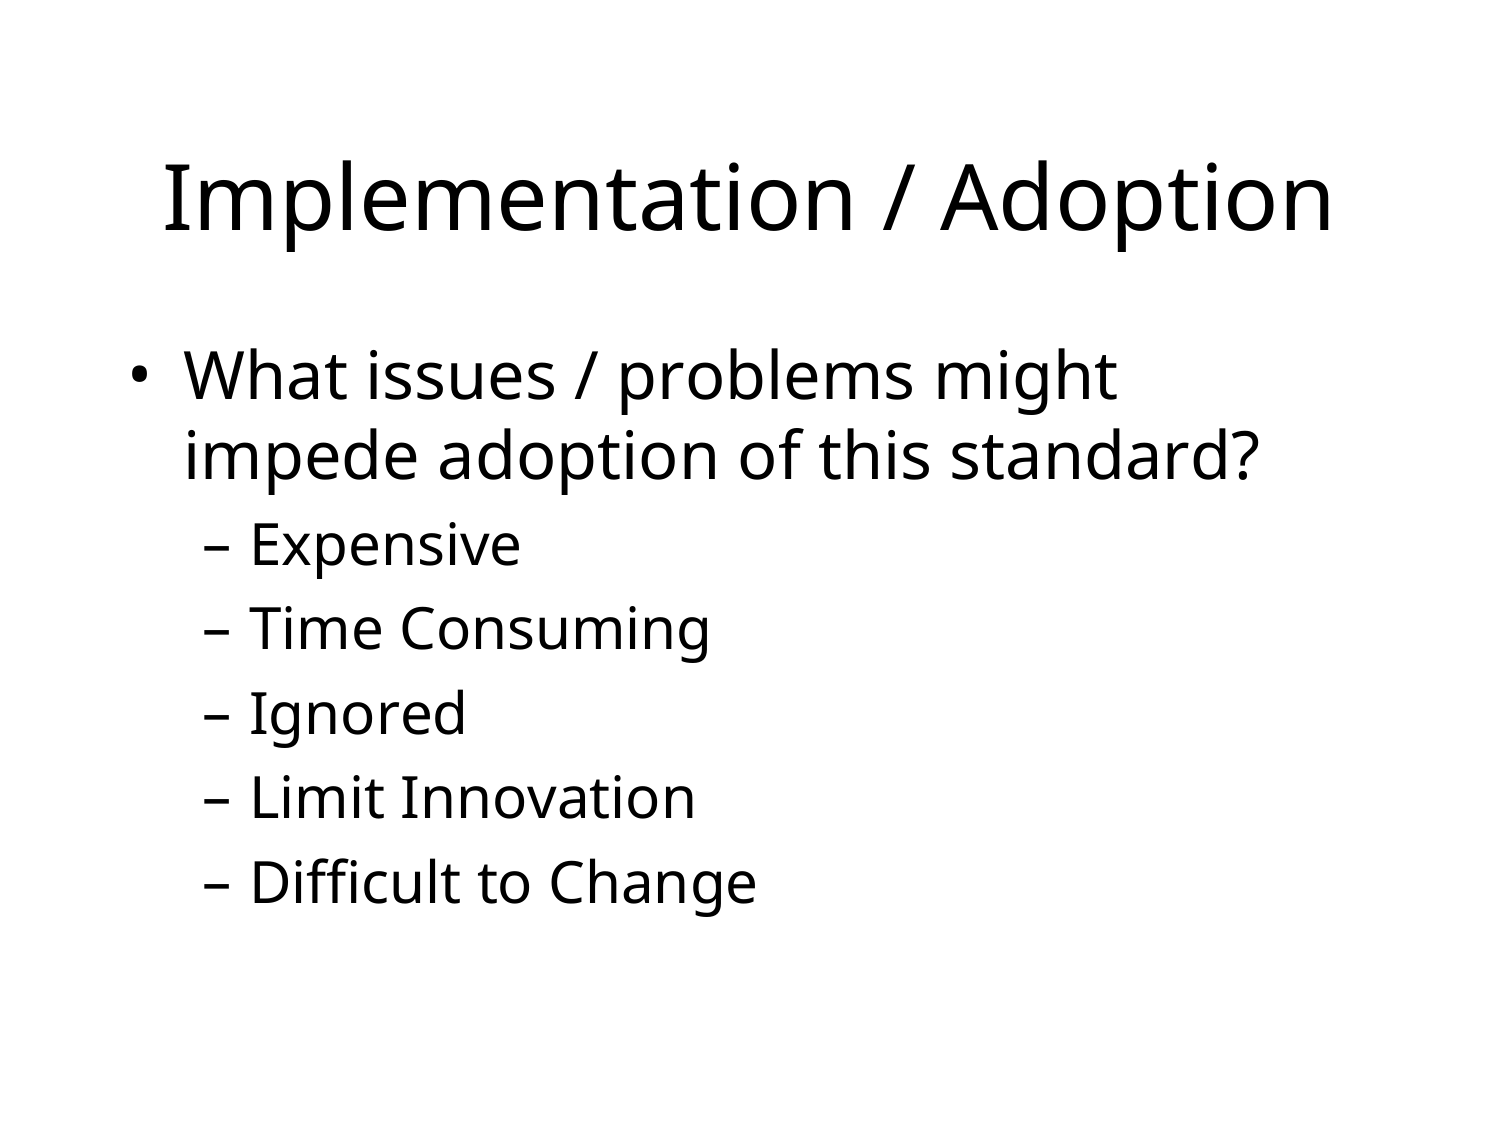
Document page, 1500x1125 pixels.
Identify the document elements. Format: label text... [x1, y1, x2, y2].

list What issues / problems might impede adoption of this standard? Expensive Time Consuming Ignored Limit Innovation Difficult to Change [112, 324, 1388, 1001]
title Implementation / Adoption [112, 99, 1388, 288]
